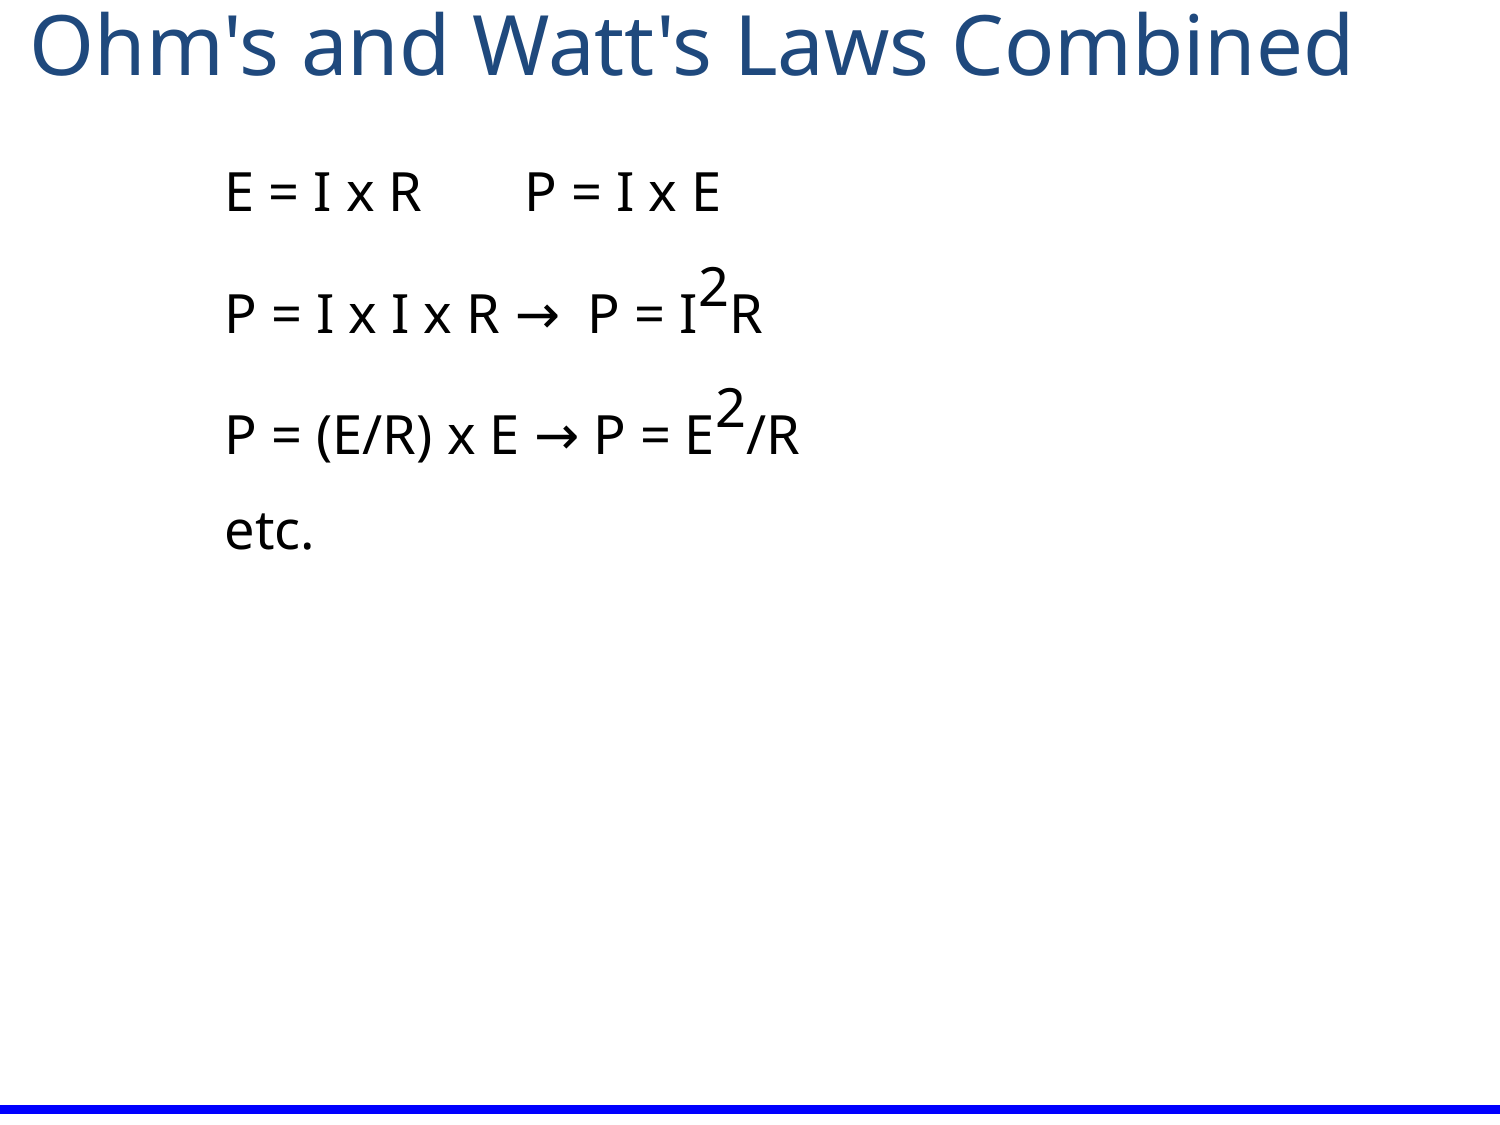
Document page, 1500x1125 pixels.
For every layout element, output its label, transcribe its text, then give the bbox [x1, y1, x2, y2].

title Ohm's and Watt's Laws Combined [15, 0, 1441, 180]
list E = I x R P = I x E P = I x I x R → P = I2R P = (E/R) x E → P = E2/R etc. [210, 150, 1441, 1096]
